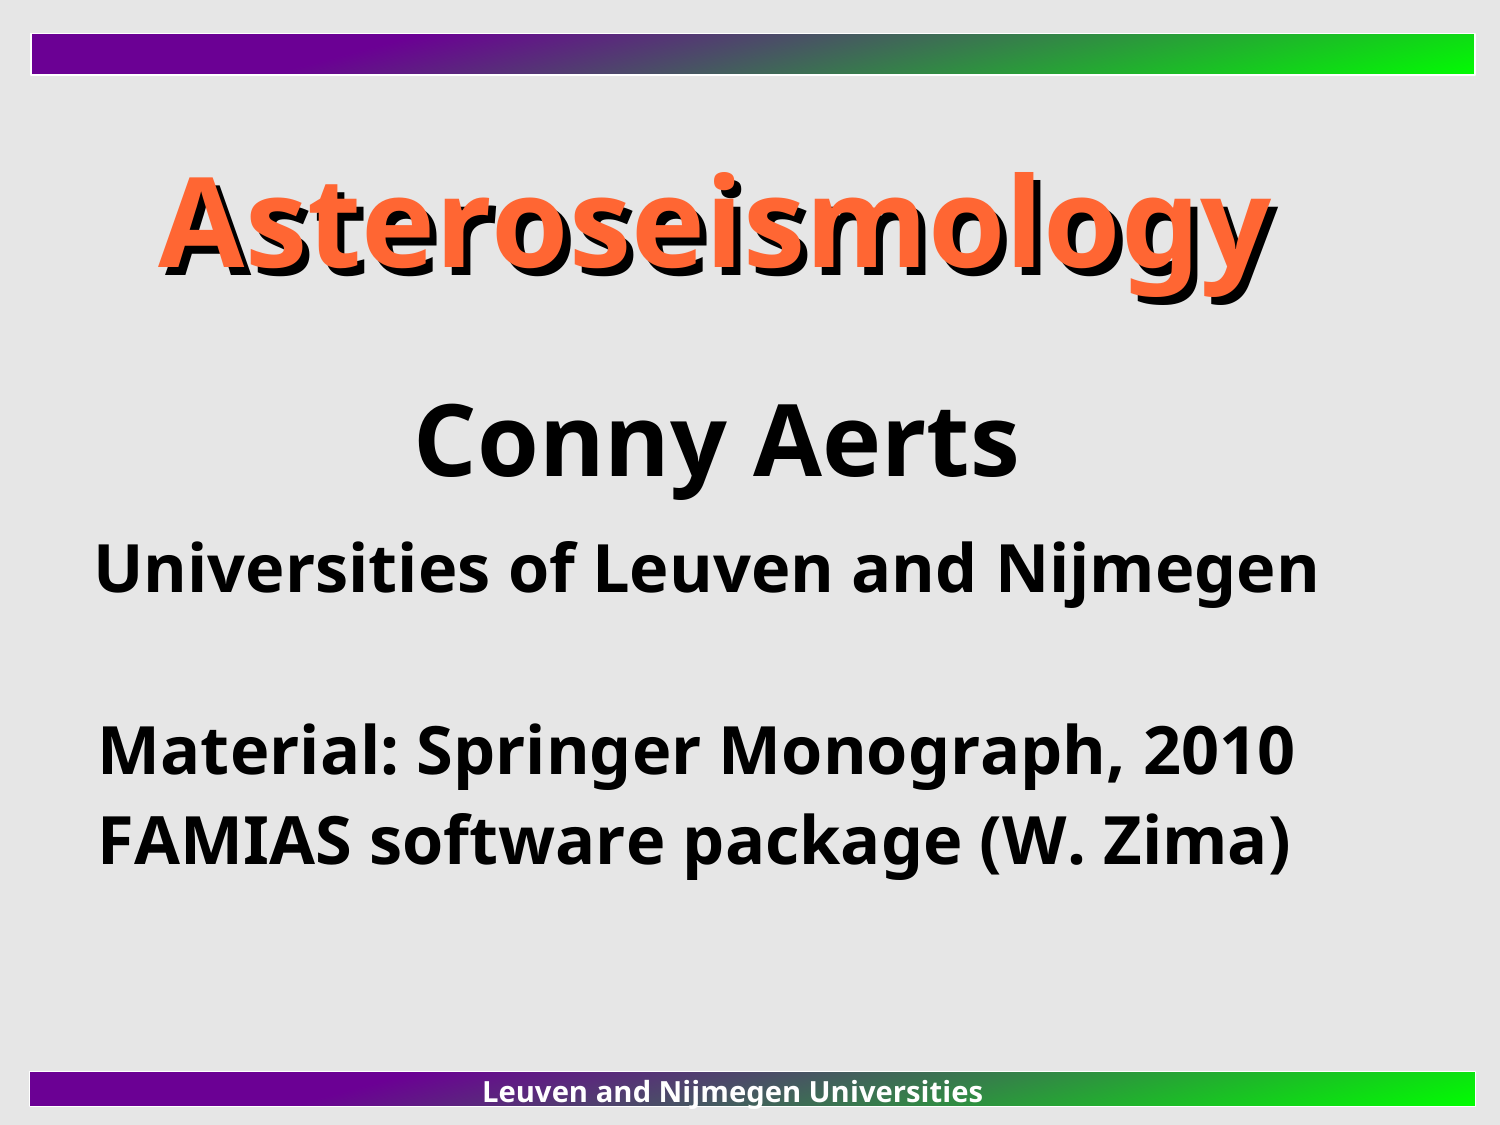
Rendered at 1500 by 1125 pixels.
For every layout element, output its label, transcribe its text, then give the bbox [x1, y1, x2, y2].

title Asteroseismology [51, 106, 1476, 629]
list Conny Aerts Universities of Leuven and Nijmegen Material: Springer Monograph, 2010 FAMIAS software package (W. Zima) [41, 369, 1472, 987]
